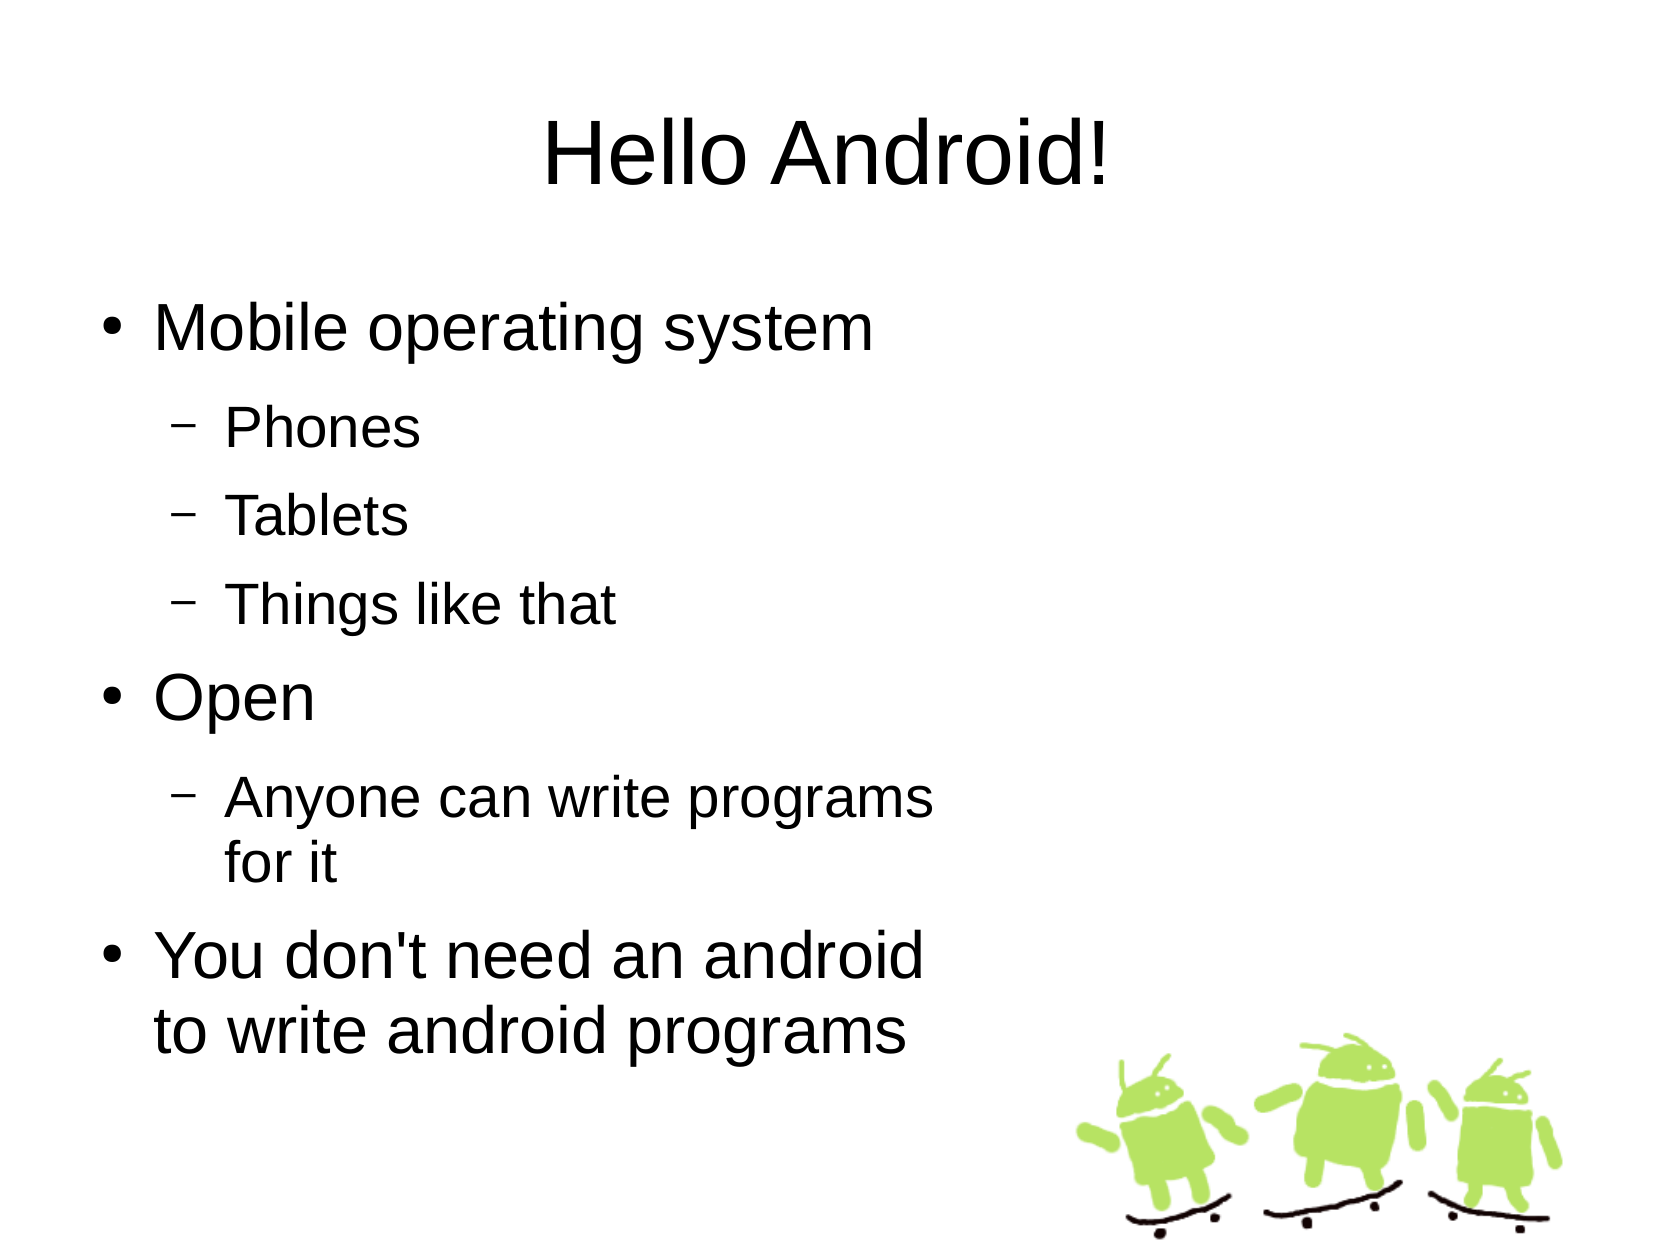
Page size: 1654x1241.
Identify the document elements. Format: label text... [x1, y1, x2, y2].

picture [1040, 866, 1654, 1241]
title Hello Android! [82, 49, 1571, 257]
list Mobile operating system Phones Tablets Things like that Open Anyone can write programs for it You don't need an android to write android programs [82, 290, 991, 1156]
